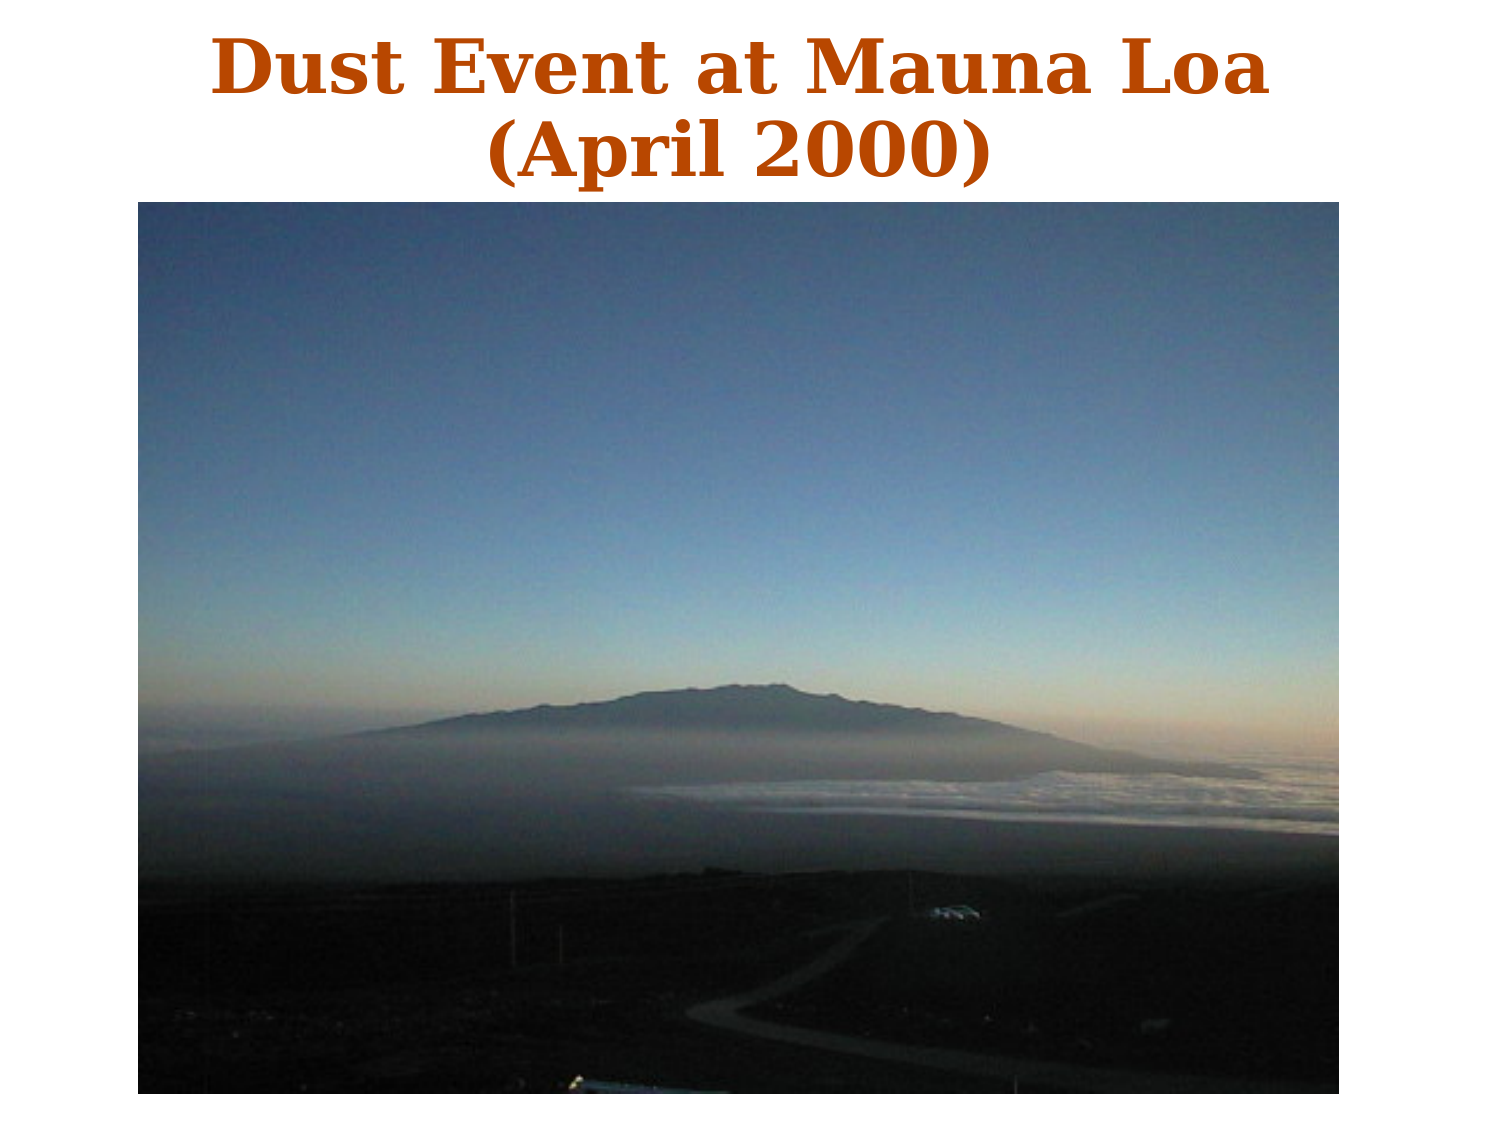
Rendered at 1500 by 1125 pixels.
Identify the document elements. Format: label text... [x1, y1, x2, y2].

picture [138, 202, 1339, 1094]
text_box Dust Event at Mauna Loa (April 2000) [41, 27, 1440, 194]
